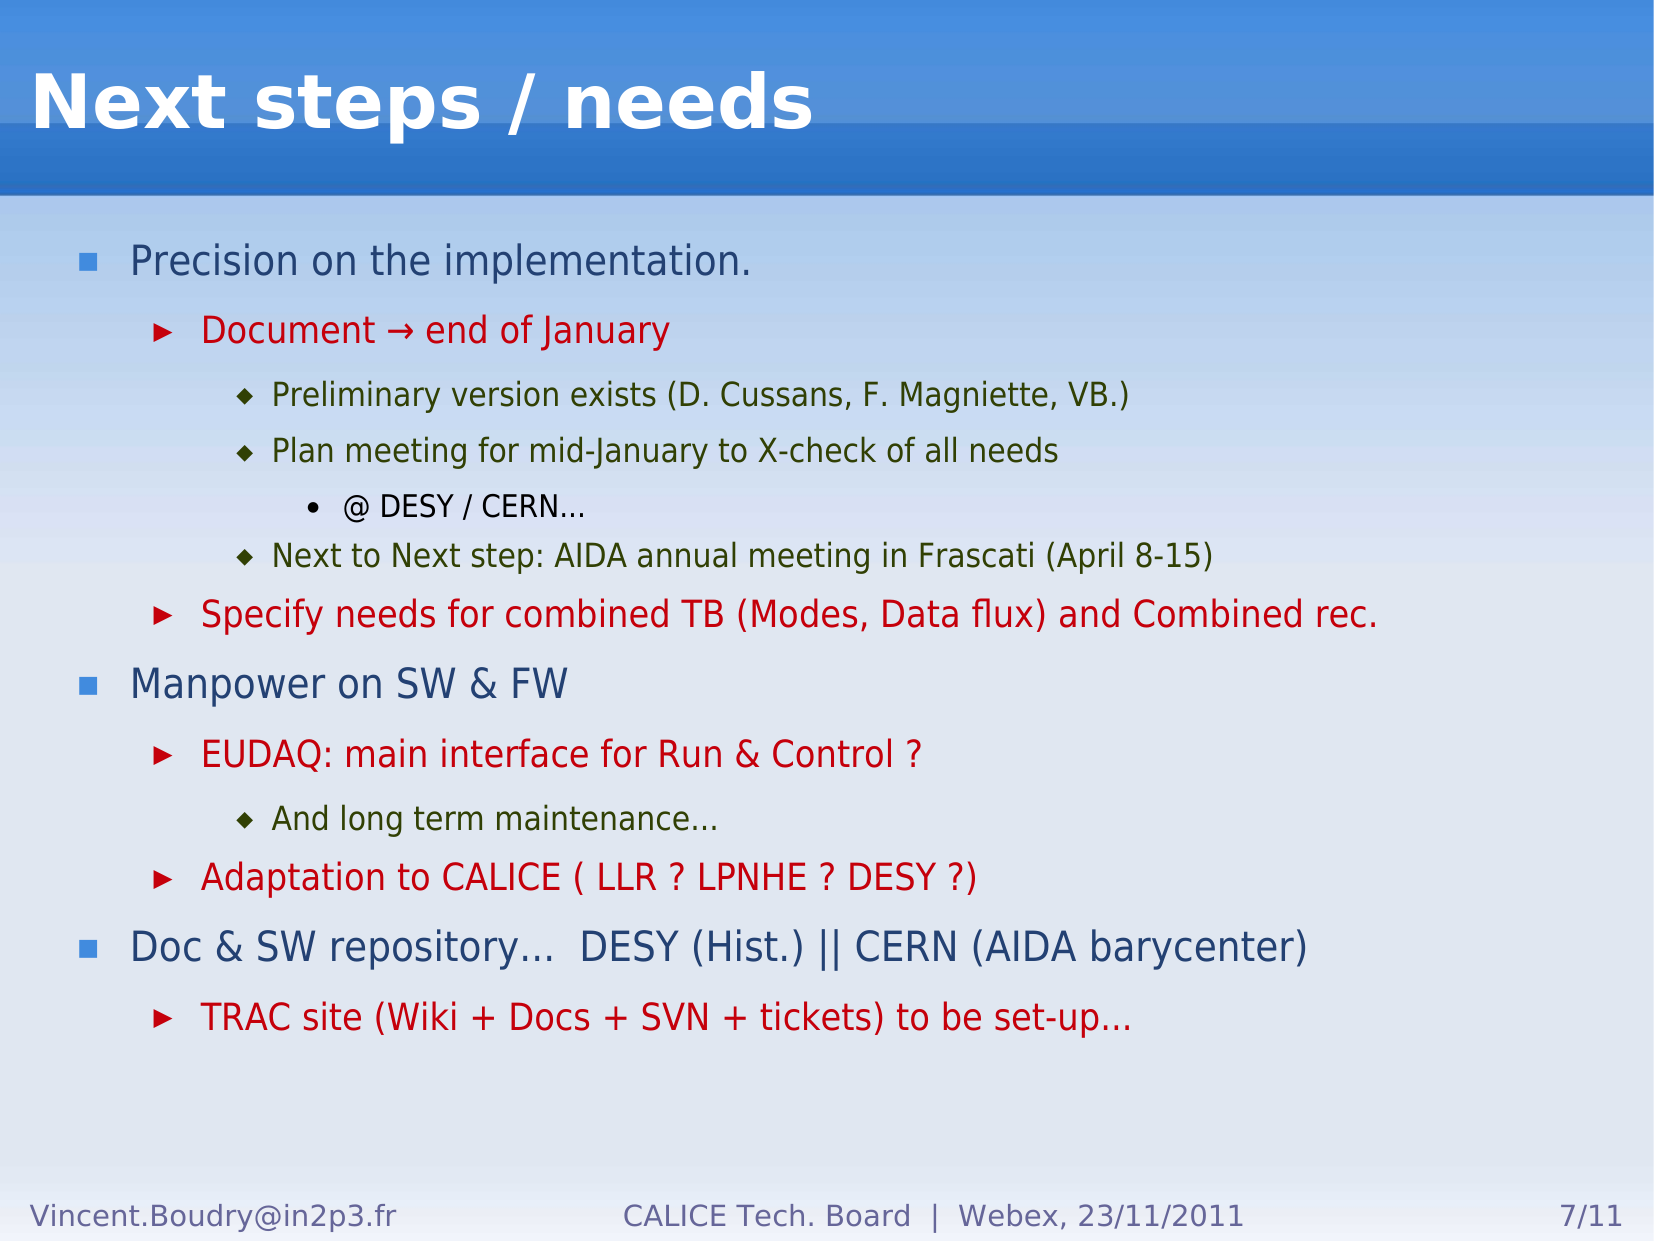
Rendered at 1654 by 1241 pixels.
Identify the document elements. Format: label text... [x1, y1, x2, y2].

list Precision on the implementation. Document → end of January Preliminary version exists (D. Cussans, F. Magniette, VB.) Plan meeting for mid-January to X-check of all needs @ DESY / CERN... Next to Next step: AIDA annual meeting in Frascati (April 8-15) Specify needs for combined TB (Modes, Data flux) and Combined rec. Manpower on SW & FW EUDAQ: main interface for Run & Control ? And long term maintenance... Adaptation to CALICE ( LLR ? LPNHE ? DESY ?) Doc & SW repository... DESY (Hist.) || CERN (AIDA barycenter) TRAC site (Wiki + Docs + SVN + tickets) to be set-up... [59, 236, 1595, 1152]
title Next steps / needs [29, 0, 1654, 207]
picture [0, 0, 1654, 1241]
